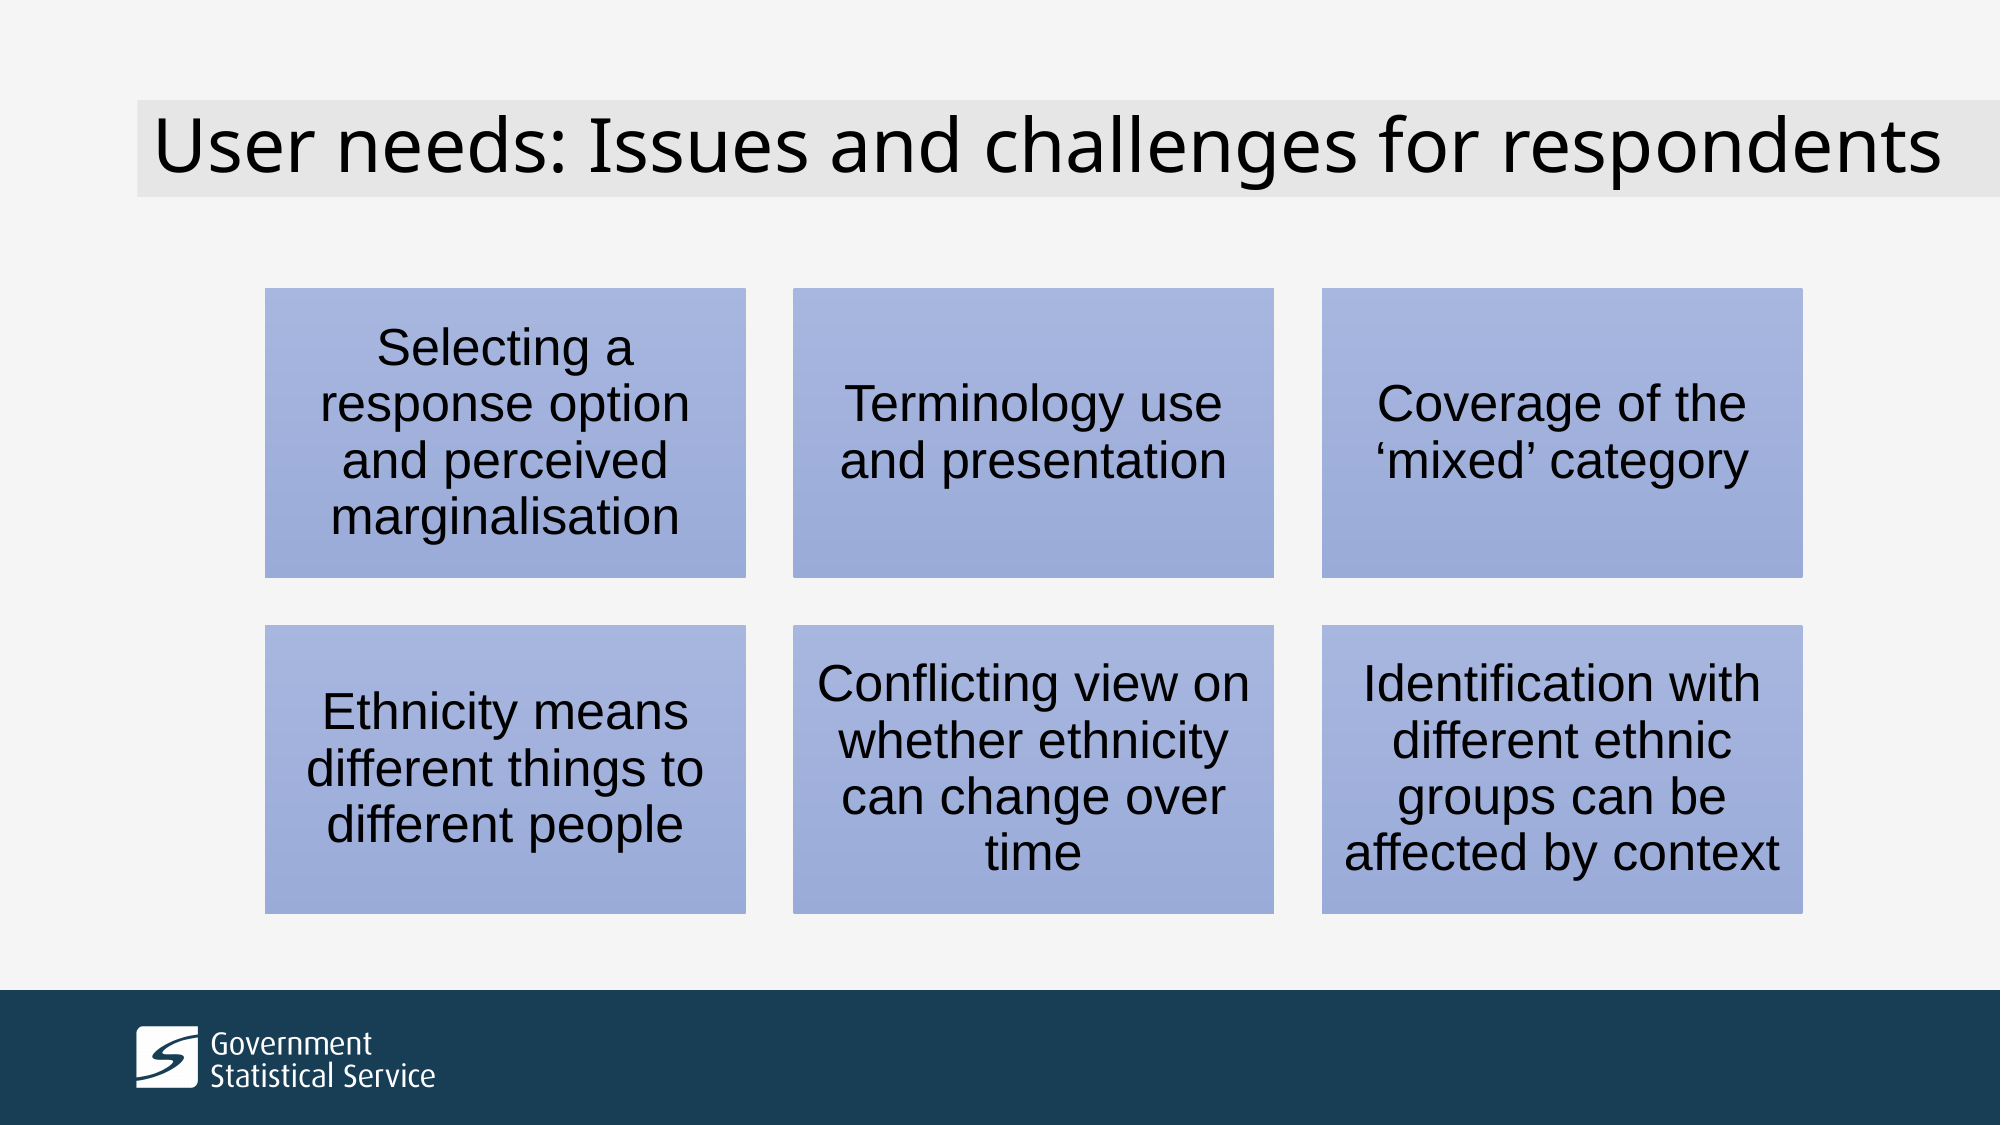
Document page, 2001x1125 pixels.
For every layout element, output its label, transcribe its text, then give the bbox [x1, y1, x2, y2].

text_box Terminology use and presentation [793, 288, 1274, 578]
text_box Coverage of the ‘mixed’ category [1322, 288, 1803, 578]
text_box Selecting a response option and perceived marginalisation [265, 288, 746, 578]
text_box Conflicting view on whether ethnicity can change over time [793, 625, 1274, 914]
text_box Identification with different ethnic groups can be affected by context [1322, 625, 1803, 914]
title User needs: Issues and challenges for respondents [137, 100, 2000, 197]
text_box Ethnicity means different things to different people [265, 625, 746, 914]
